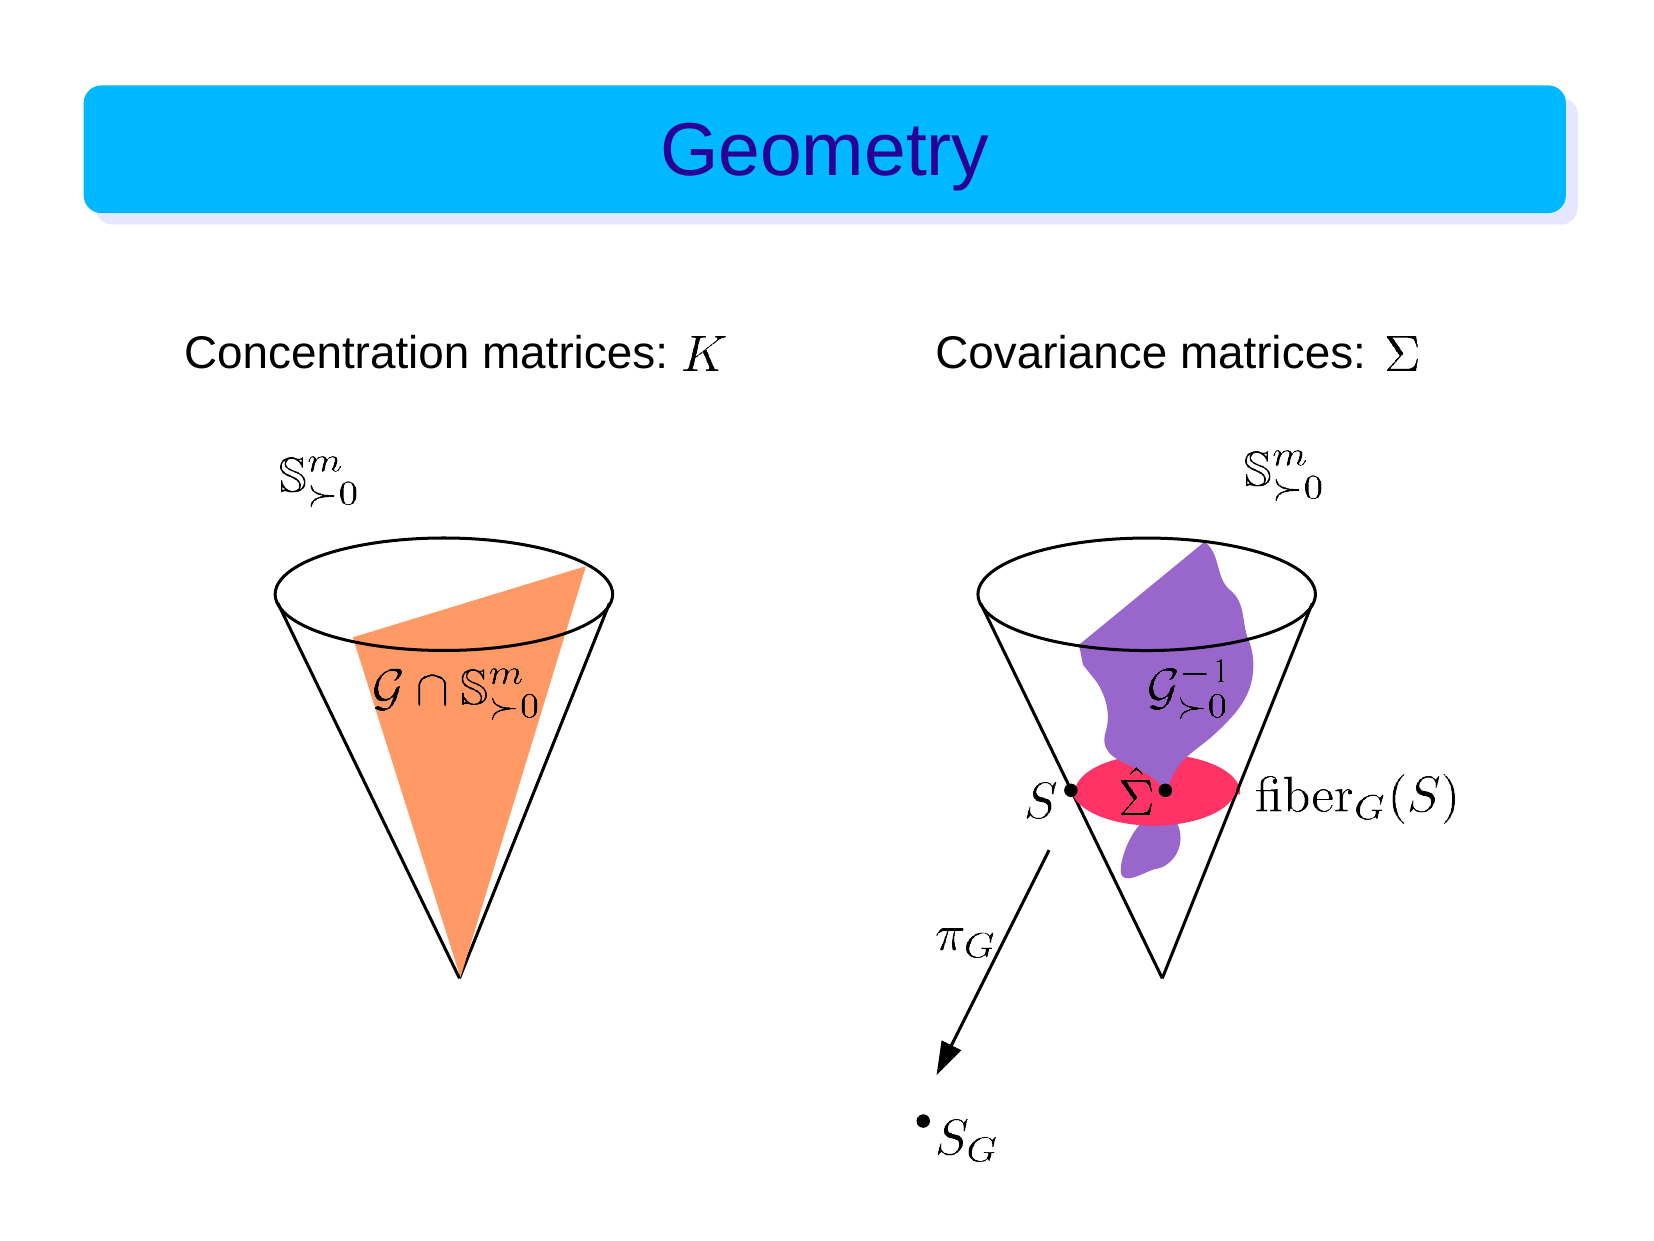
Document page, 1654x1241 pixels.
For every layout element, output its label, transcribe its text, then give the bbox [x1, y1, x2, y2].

picture [363, 661, 544, 727]
picture [677, 332, 738, 378]
text_box [352, 566, 586, 648]
picture [1251, 768, 1467, 828]
picture [931, 921, 1007, 962]
picture [1114, 761, 1160, 822]
picture [1380, 332, 1426, 378]
picture [1240, 443, 1326, 508]
picture [931, 1116, 1007, 1166]
text_box [354, 636, 565, 704]
list Concentration matrices: Covariance matrices: [100, 327, 1589, 1182]
text_box [381, 727, 537, 978]
text_box [1118, 785, 1237, 826]
text_box [1065, 785, 1114, 821]
text_box [918, 1115, 929, 1127]
picture [1138, 655, 1233, 726]
title Geometry [83, 85, 1566, 214]
picture [275, 449, 361, 514]
picture [1020, 779, 1070, 825]
